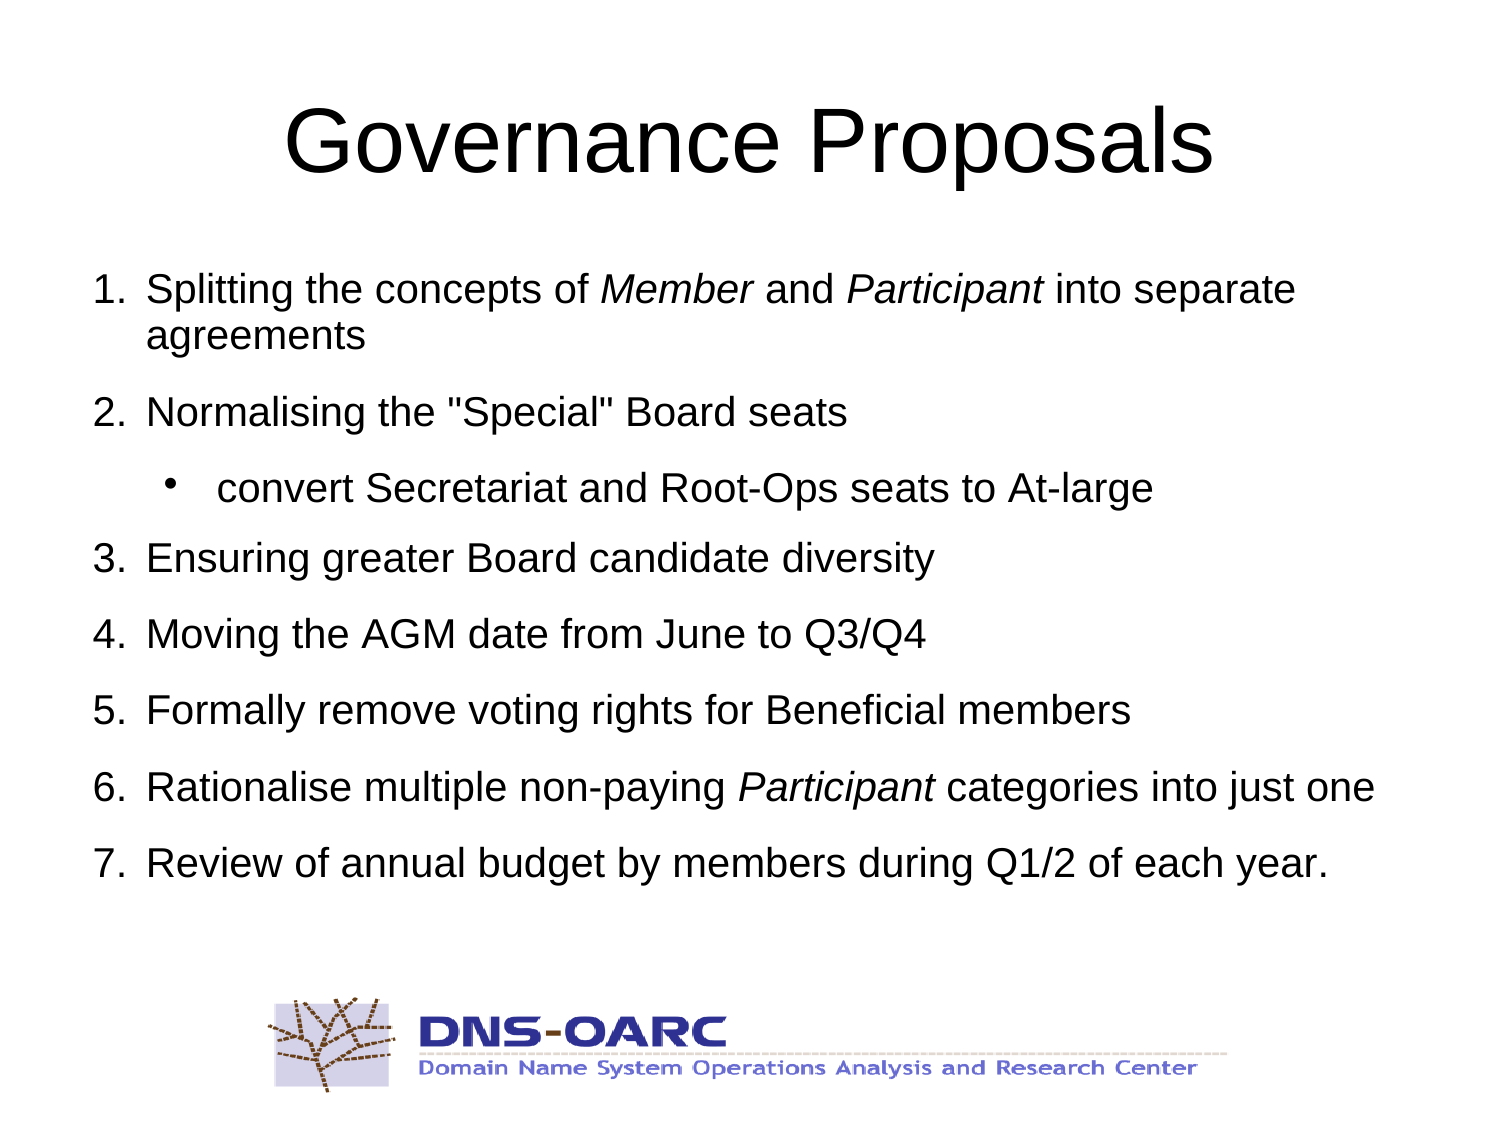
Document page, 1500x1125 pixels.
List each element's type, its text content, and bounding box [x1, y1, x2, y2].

picture [214, 991, 1259, 1099]
list Splitting the concepts of Member and Participant into separate agreements Normalising the "Special" Board seats convert Secretariat and Root-Ops seats to At-large Ensuring greater Board candidate diversity Moving the AGM date from June to Q3/Q4 Formally remove voting rights for Beneficial members Rationalise multiple non-paying Participant categories into just one Review of annual budget by members during Q1/2 of each year. [75, 263, 1426, 916]
title Governance Proposals [75, 44, 1426, 233]
